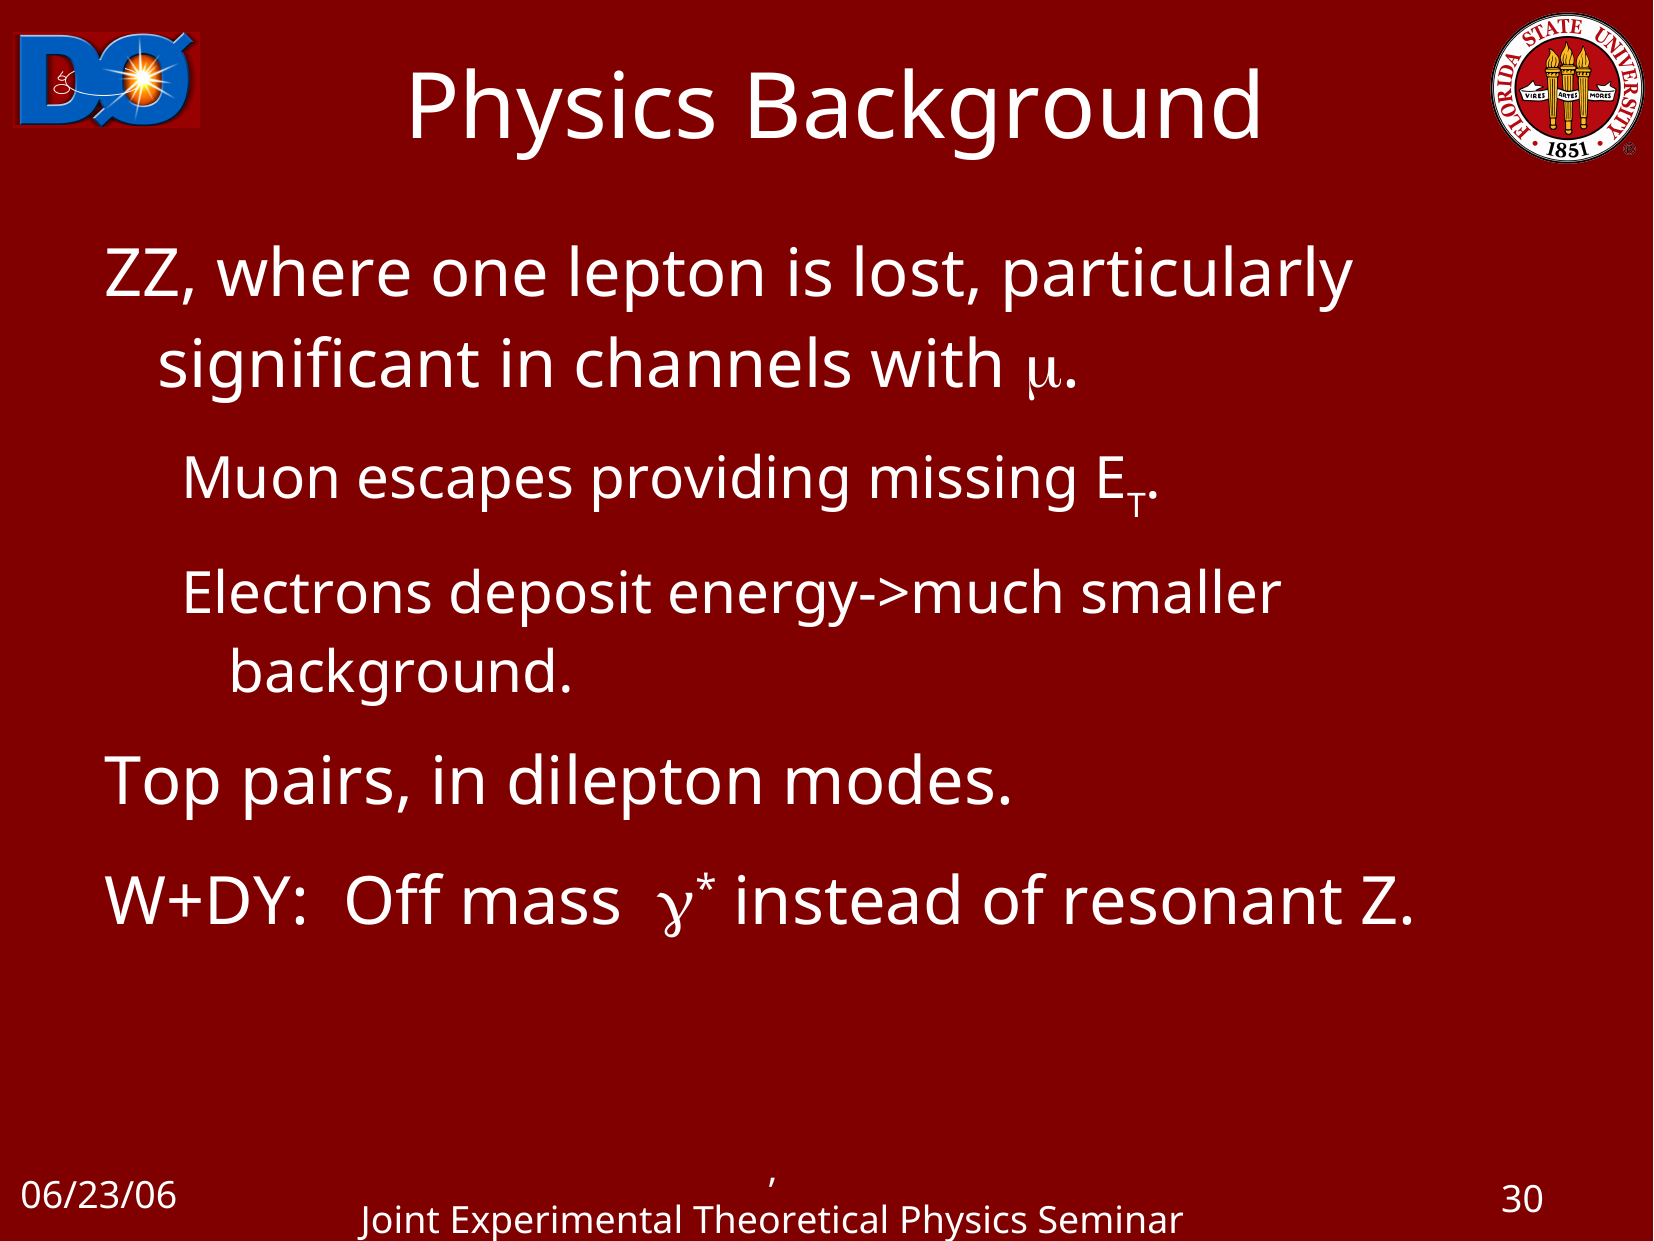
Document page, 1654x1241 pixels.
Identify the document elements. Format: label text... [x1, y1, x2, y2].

picture [13, 32, 196, 128]
picture [1489, 11, 1646, 165]
list ZZ, where one lepton is lost, particularly significant in channels with m. Muon escapes providing missing ET. Electrons deposit energy->much smaller background. Top pairs, in dilepton modes. W+DY: Off mass g* instead of resonant Z. [86, 225, 1575, 1044]
title Physics Background [196, 0, 1475, 208]
